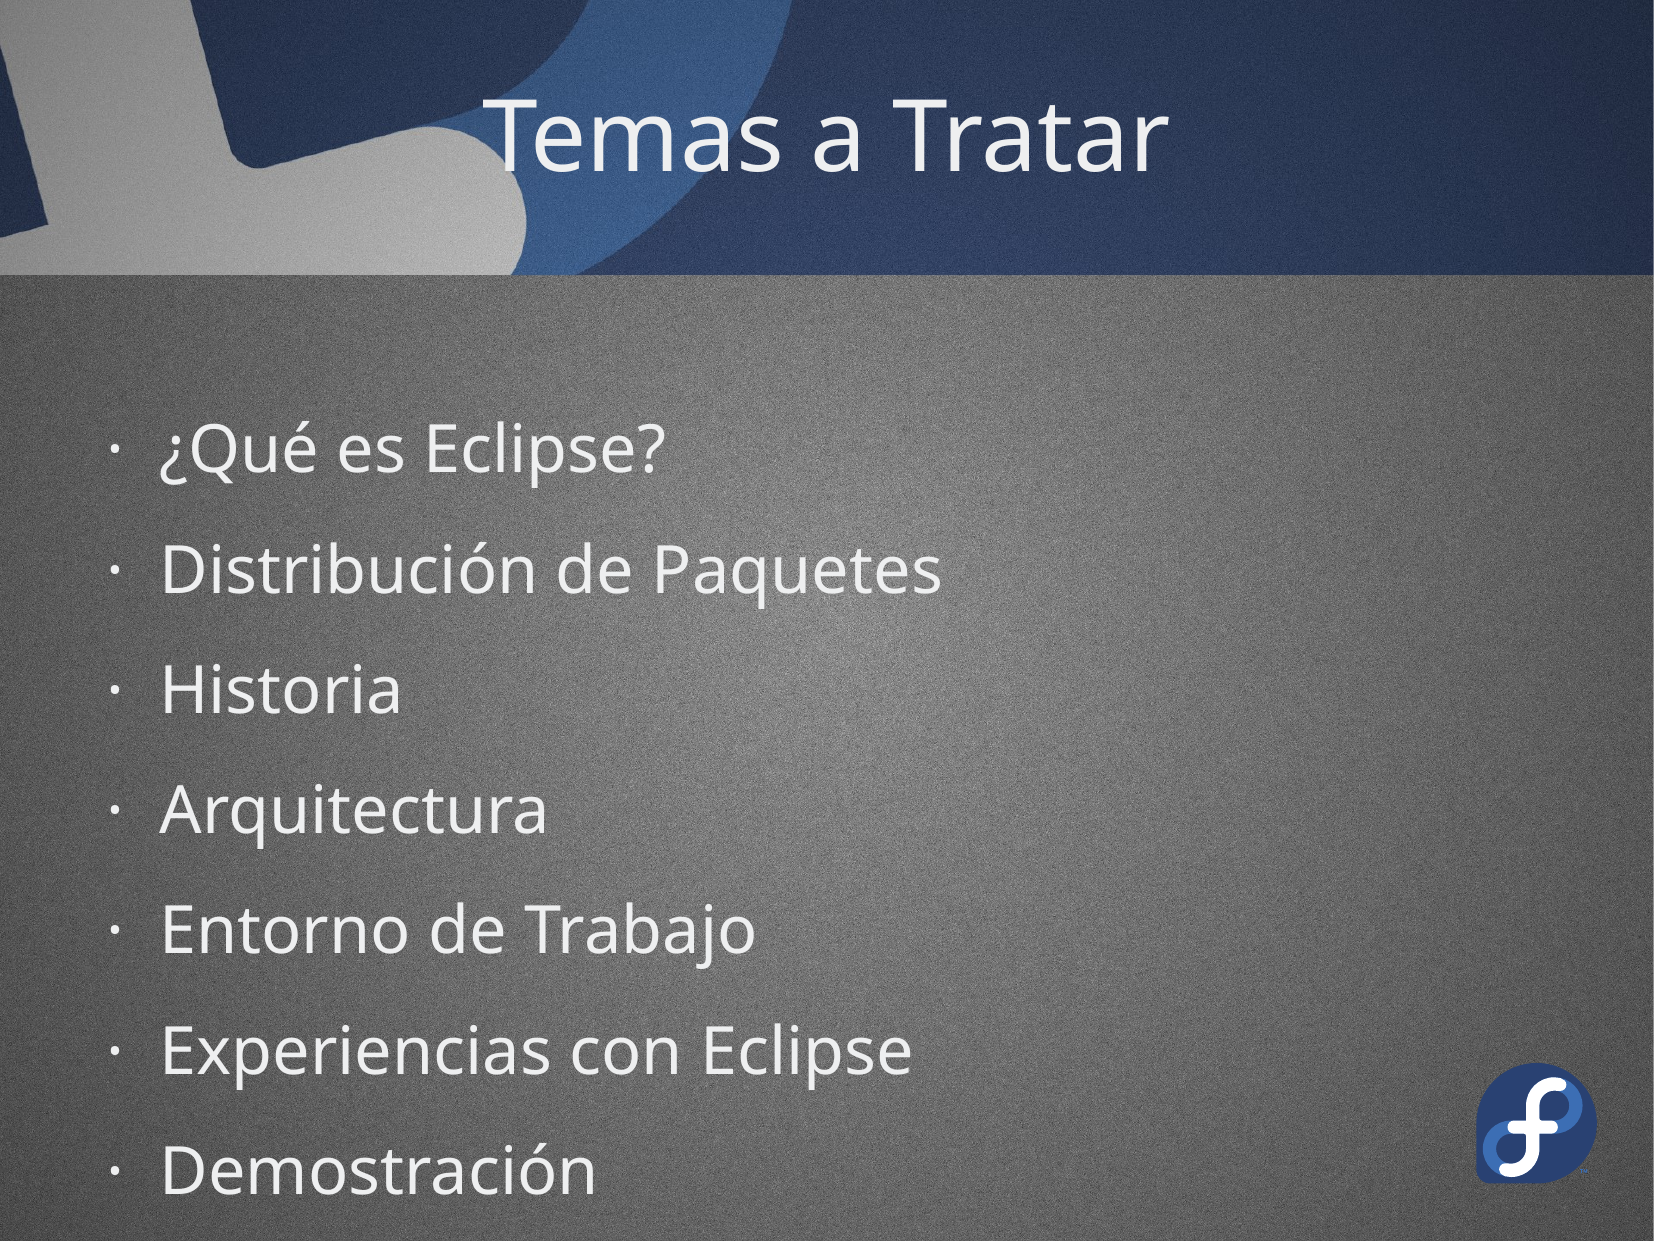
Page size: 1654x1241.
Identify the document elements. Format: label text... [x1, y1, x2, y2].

picture [0, 0, 1654, 1241]
title Temas a Tratar [88, 29, 1565, 237]
list ¿Qué es Eclipse? Distribución de Paquetes Historia Arquitectura Entorno de Trabajo Experiencias con Eclipse Demostración [88, 401, 1565, 1124]
